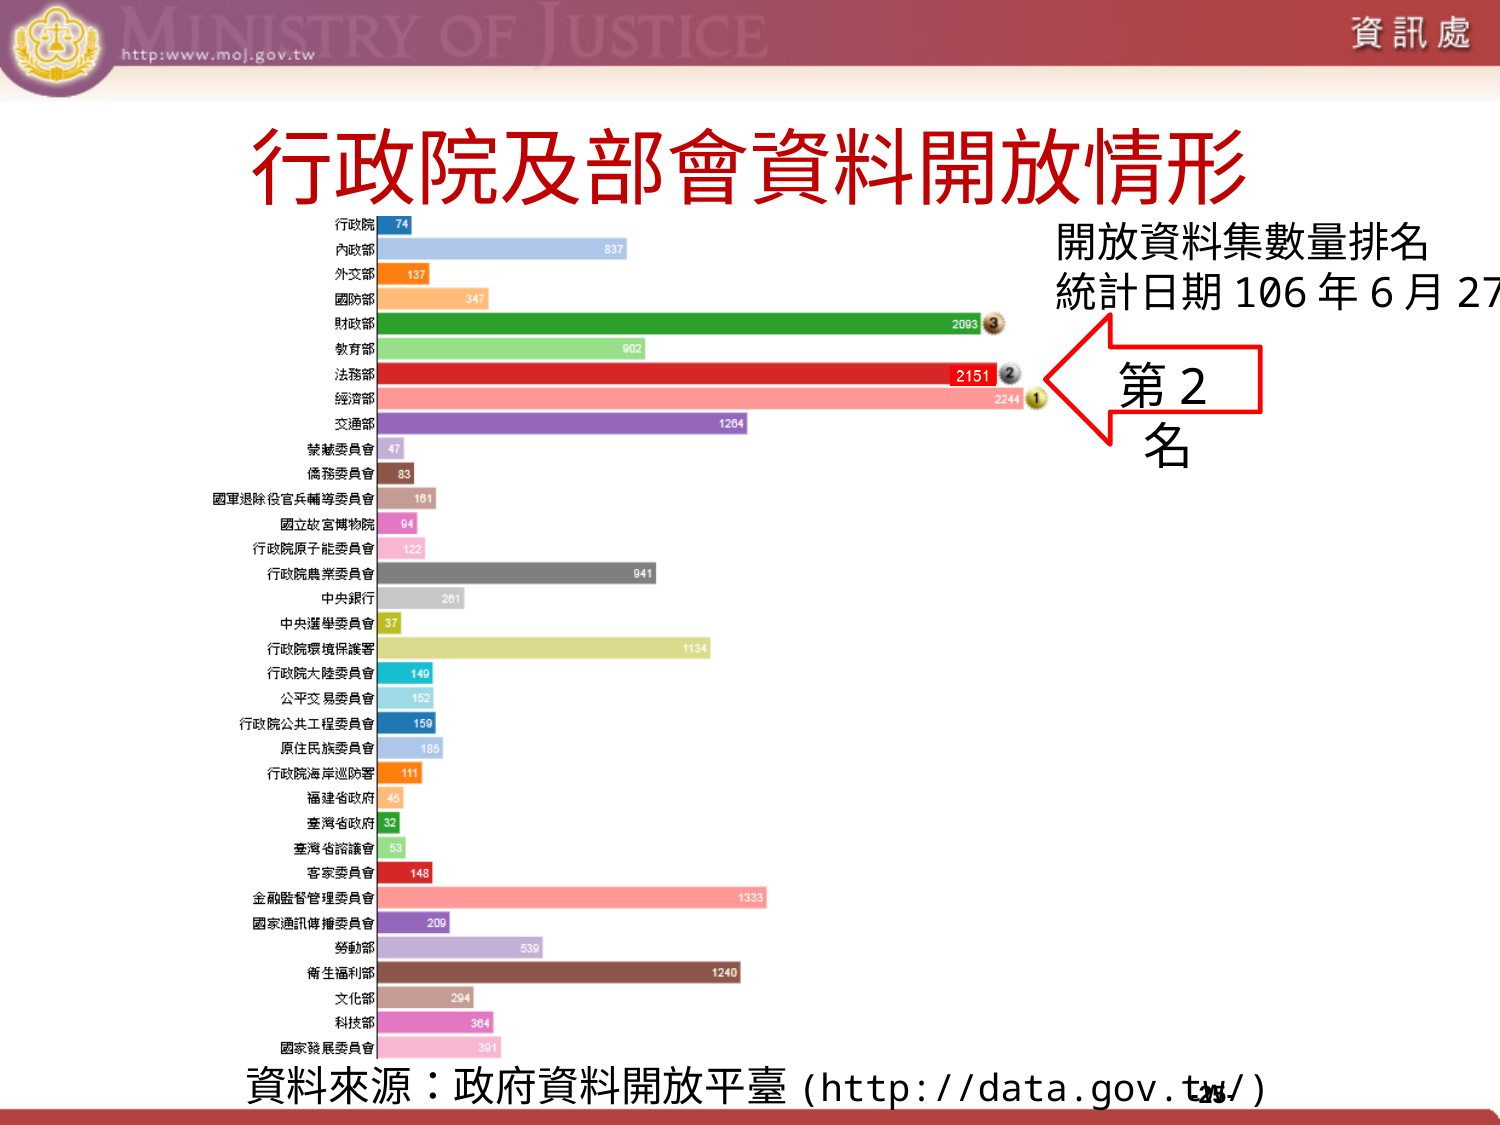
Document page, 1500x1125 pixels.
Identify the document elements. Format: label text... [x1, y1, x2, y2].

text_box 開放資料集數量排名 統計日期106年6月27日 [1040, 208, 1492, 325]
title 行政院及部會資料開放情形 [112, 90, 1388, 240]
text_box 資料來源：政府資料開放平臺(http://data.gov.tw/) [230, 1052, 1206, 1118]
text_box 第2名 [1045, 325, 1261, 445]
picture [194, 240, 1065, 1059]
text_box -25- [1206, 1070, 1488, 1109]
